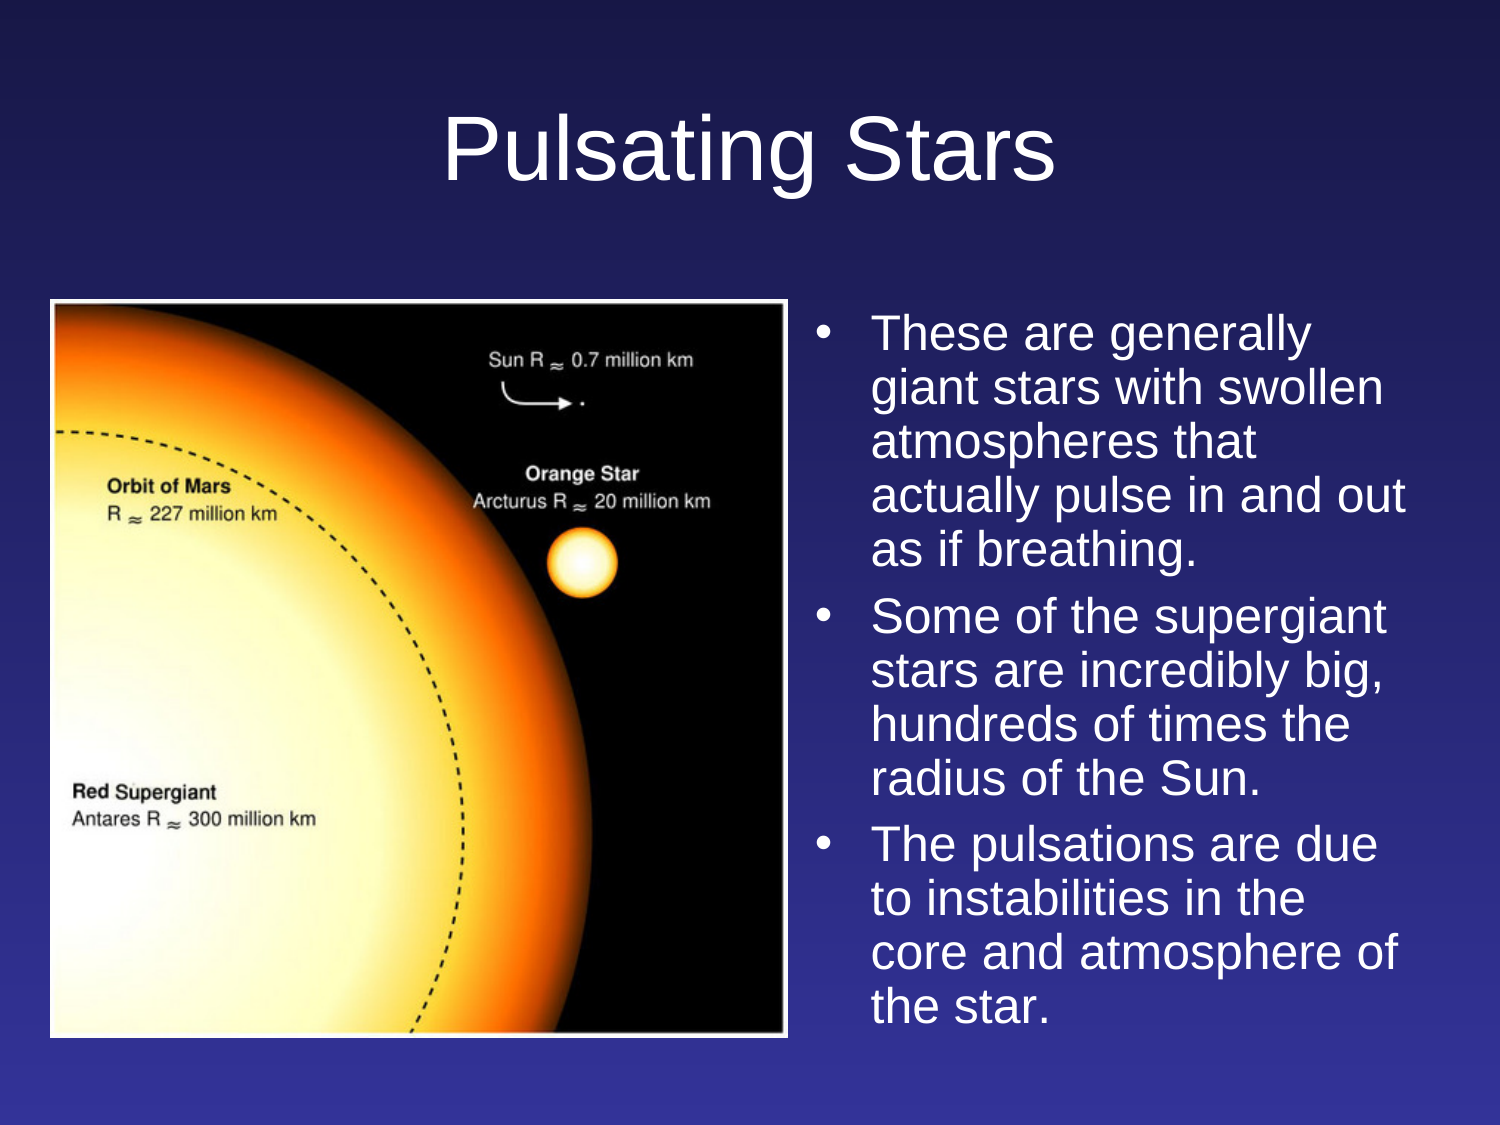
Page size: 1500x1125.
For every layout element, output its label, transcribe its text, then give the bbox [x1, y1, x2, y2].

title Pulsating Stars [112, 49, 1388, 238]
list These are generally giant stars with swollen atmospheres that actually pulse in and out as if breathing. Some of the supergiant stars are incredibly big, hundreds of times the radius of the Sun. The pulsations are due to instabilities in the core and atmosphere of the star. [799, 299, 1425, 1063]
picture [50, 299, 788, 1038]
